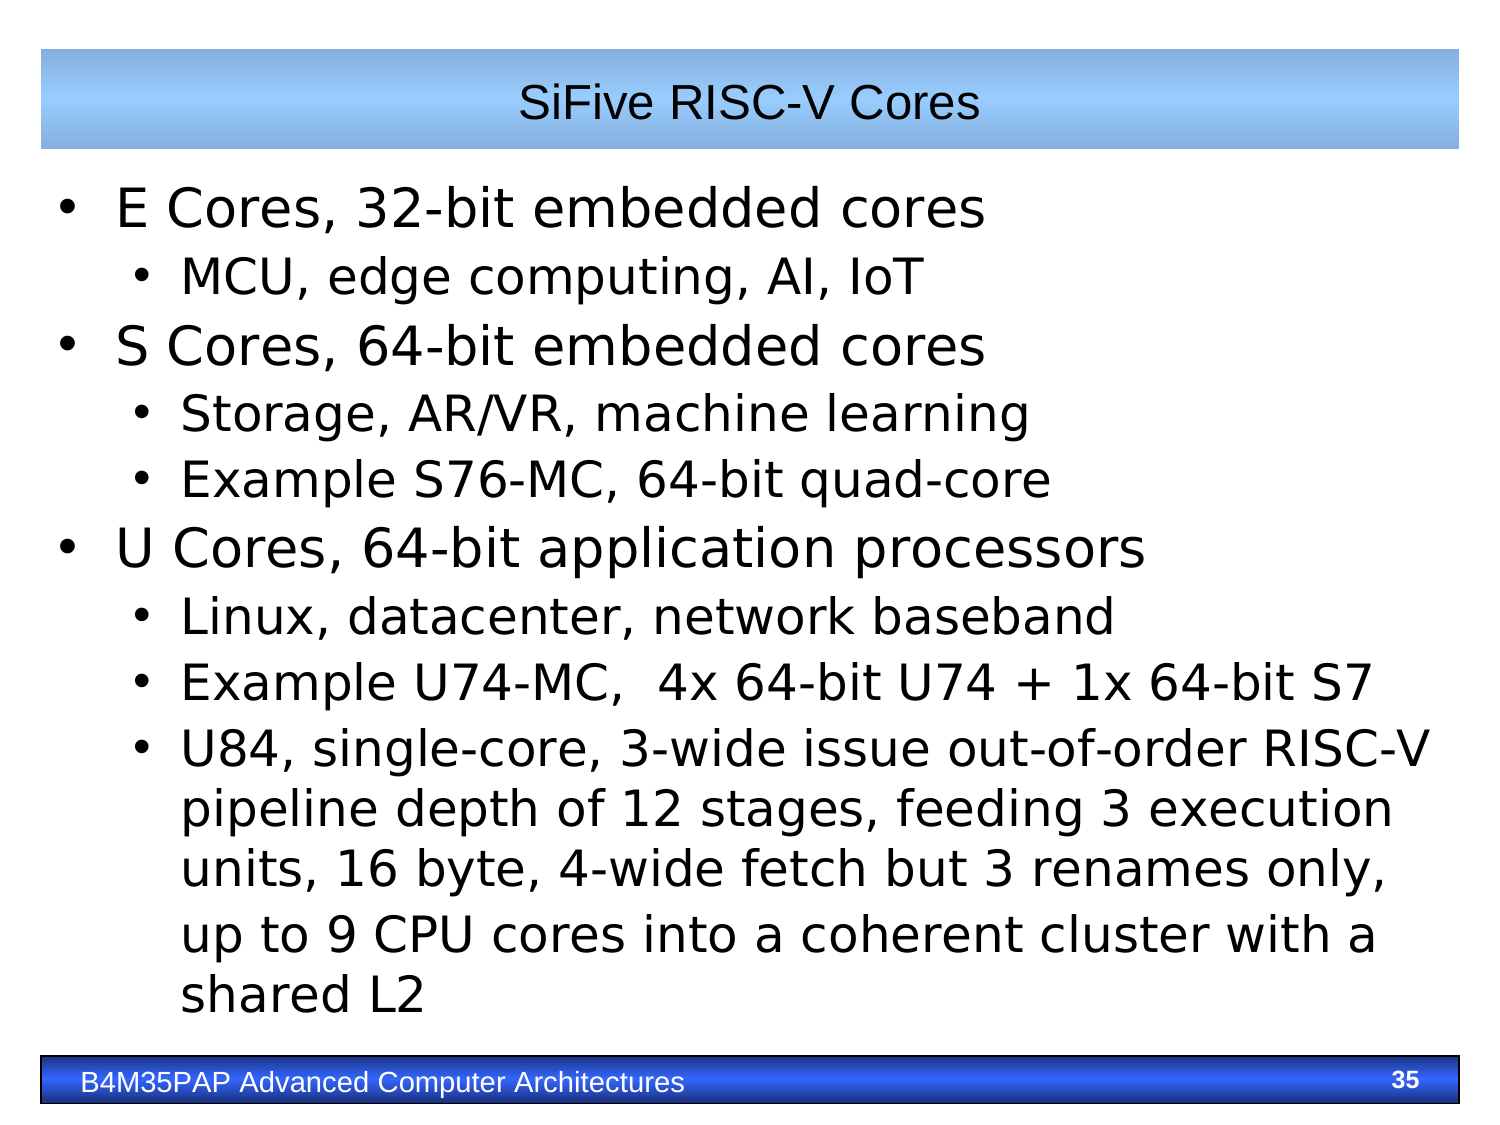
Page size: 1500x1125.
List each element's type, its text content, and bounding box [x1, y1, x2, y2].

title SiFive RISC-V Cores [41, 49, 1459, 149]
list E Cores, 32-bit embedded cores MCU, edge computing, AI, IoT S Cores, 64-bit embedded cores Storage, AR/VR, machine learning Example S76-MC, 64-bit quad-core U Cores, 64-bit application processors Linux, datacenter, network baseband Example U74-MC, 4x 64-bit U74 + 1x 64-bit S7 U84, single-core, 3-wide issue out-of-order RISC-V pipeline depth of 12 stages, feeding 3 execution units, 16 byte, 4-wide fetch but 3 renames only, up to 9 CPU cores into a coherent cluster with a shared L2 [44, 166, 1458, 1045]
